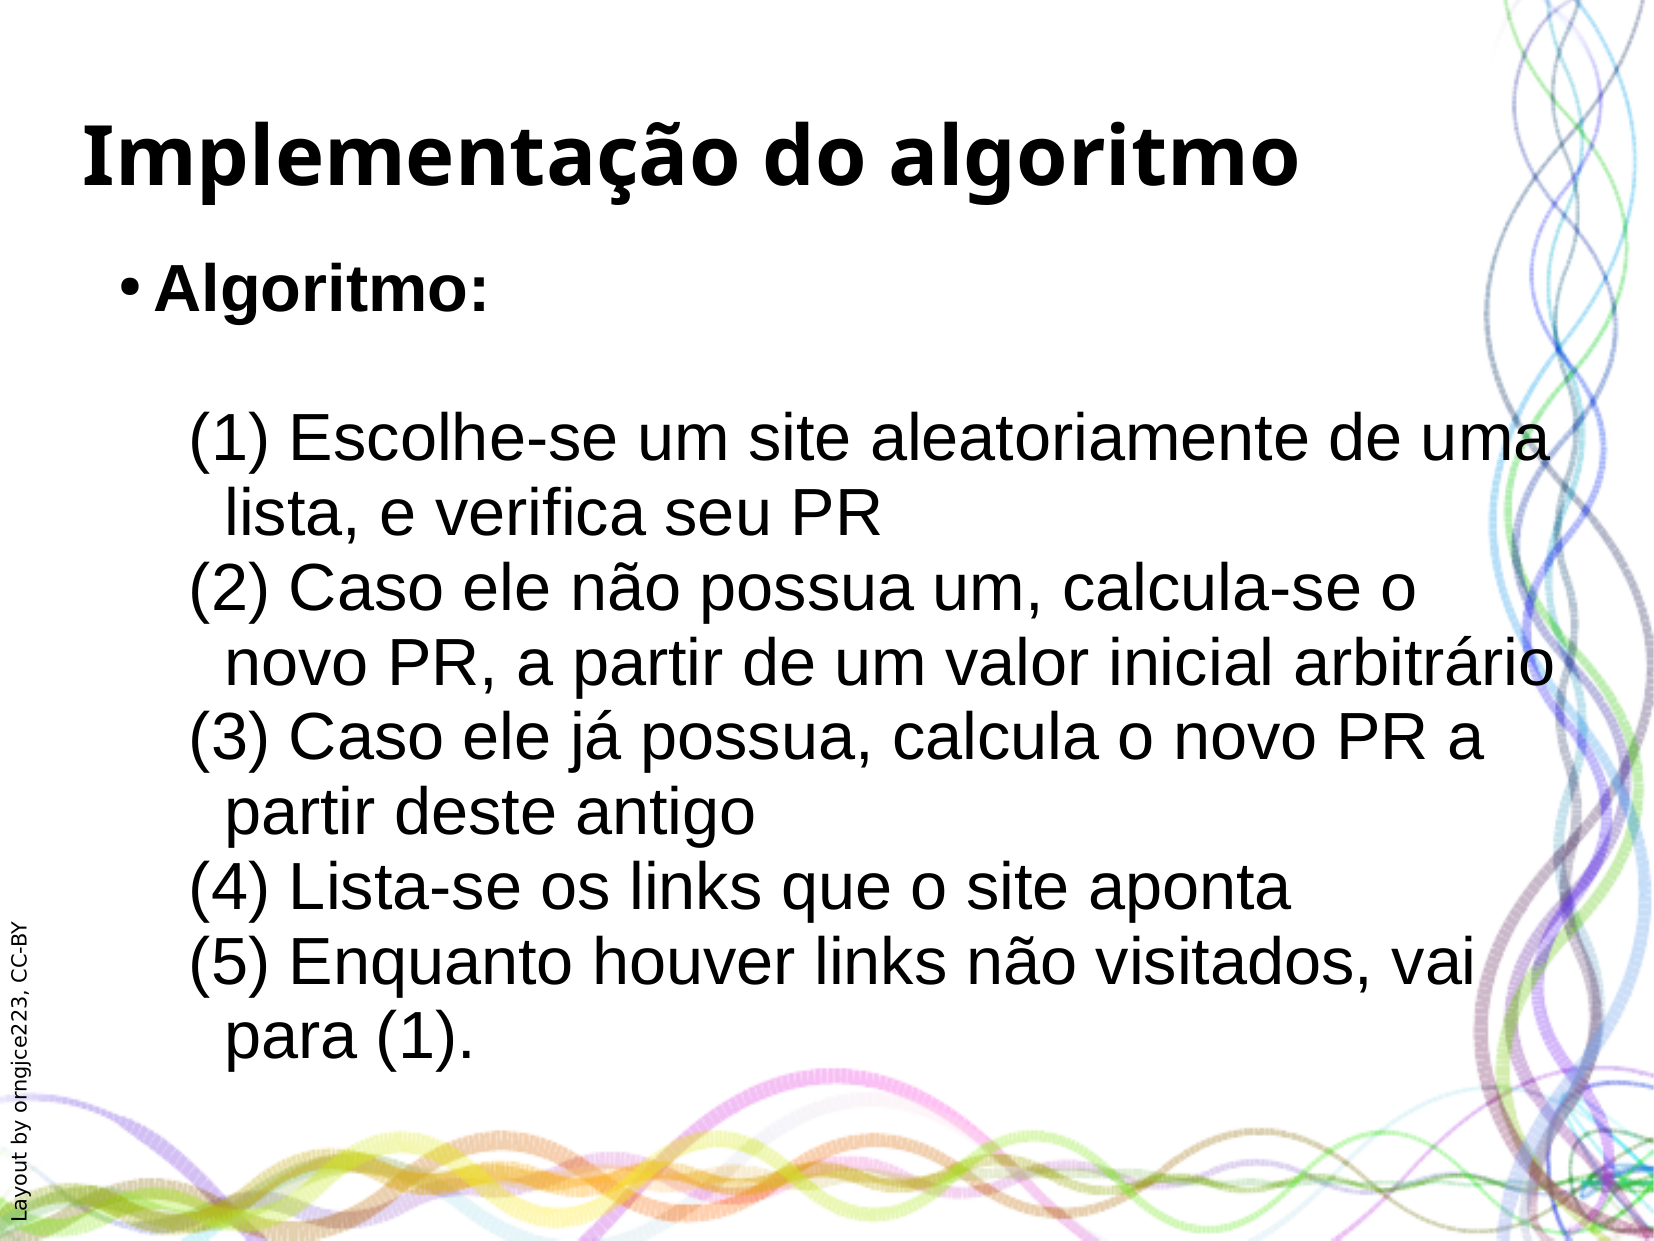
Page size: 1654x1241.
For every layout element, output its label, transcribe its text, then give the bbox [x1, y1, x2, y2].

picture [0, 0, 1654, 1241]
title Implementação do algoritmo [82, 49, 1571, 250]
subtitle Algoritmo: Escolhe-se um site aleatoriamente de uma lista, e verifica seu PR Caso ele não possua um, calcula-se o novo PR, a partir de um valor inicial arbitrário Caso ele já possua, calcula o novo PR a partir deste antigo Lista-se os links que o site aponta Enquanto houver links não visitados, vai para (1). [82, 250, 1571, 1149]
